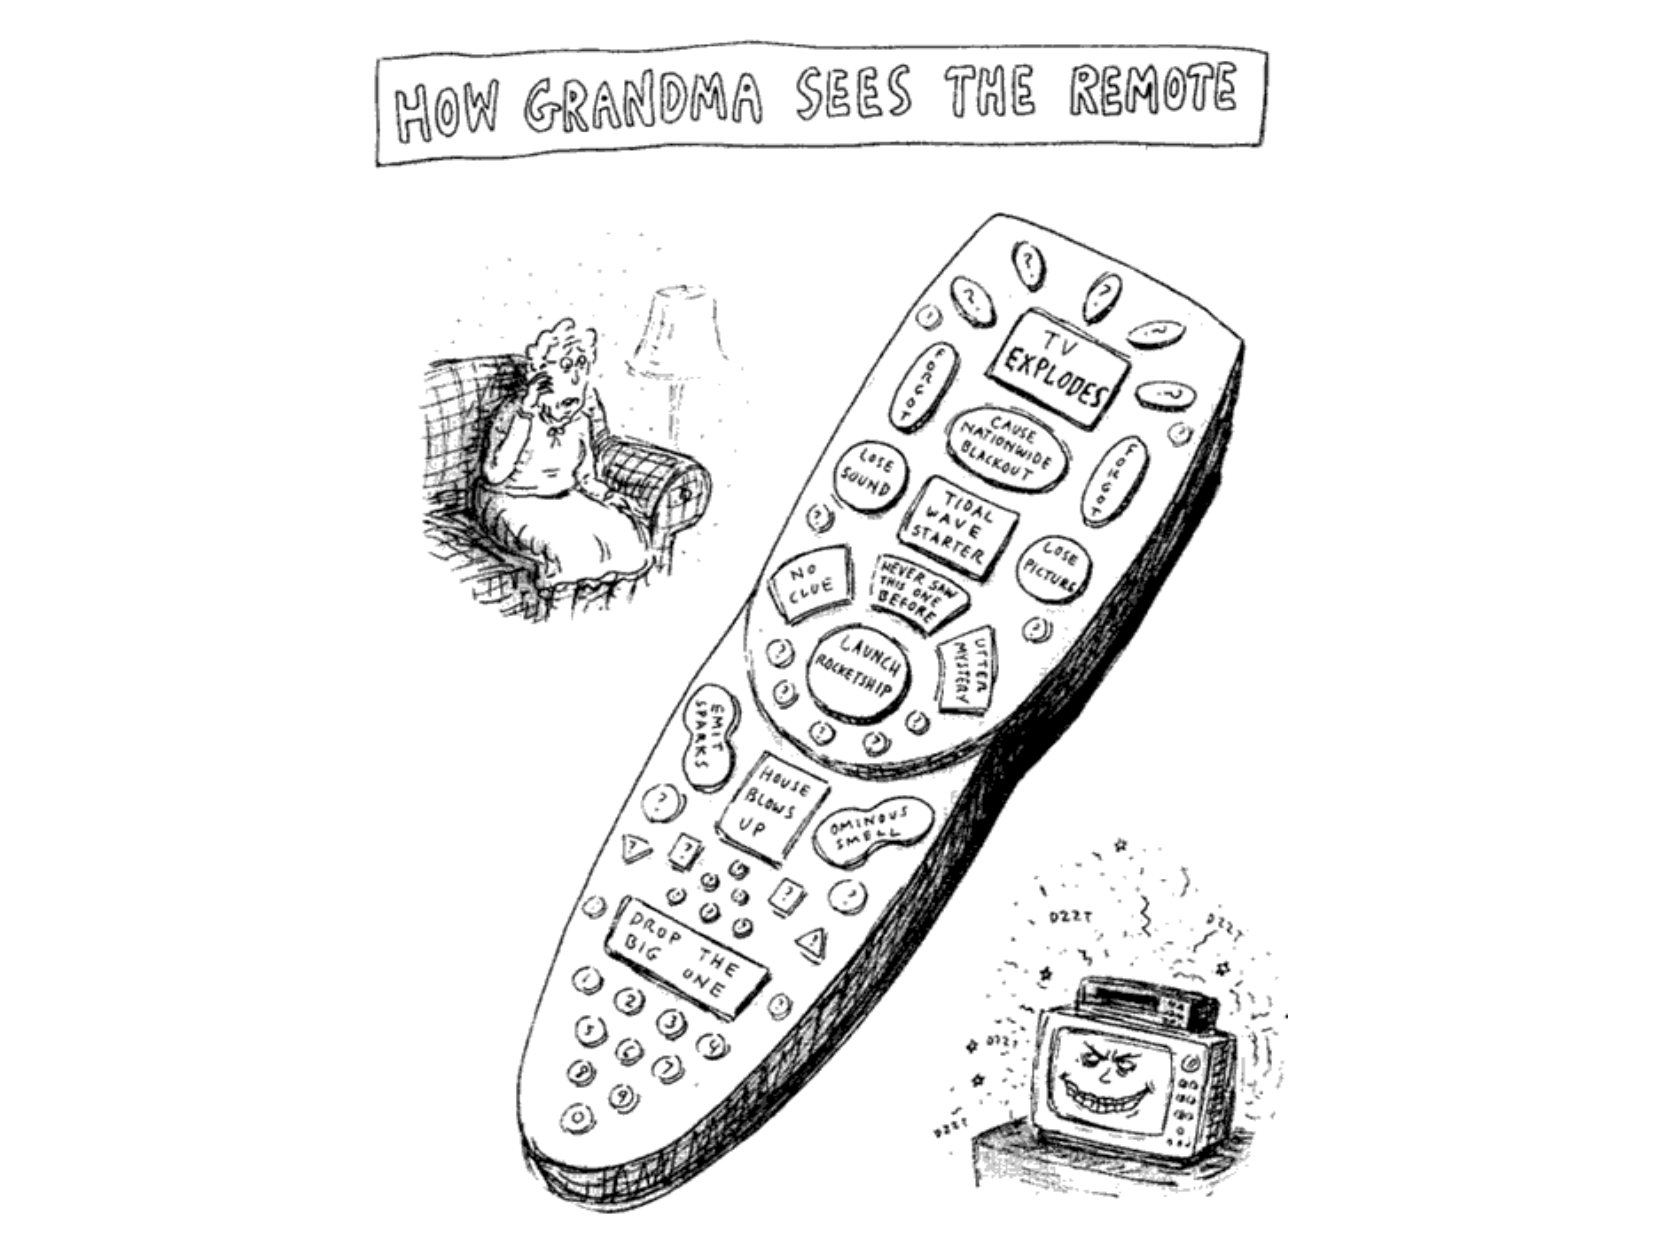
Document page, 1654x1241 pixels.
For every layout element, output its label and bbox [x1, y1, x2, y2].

picture [366, 23, 1288, 1229]
